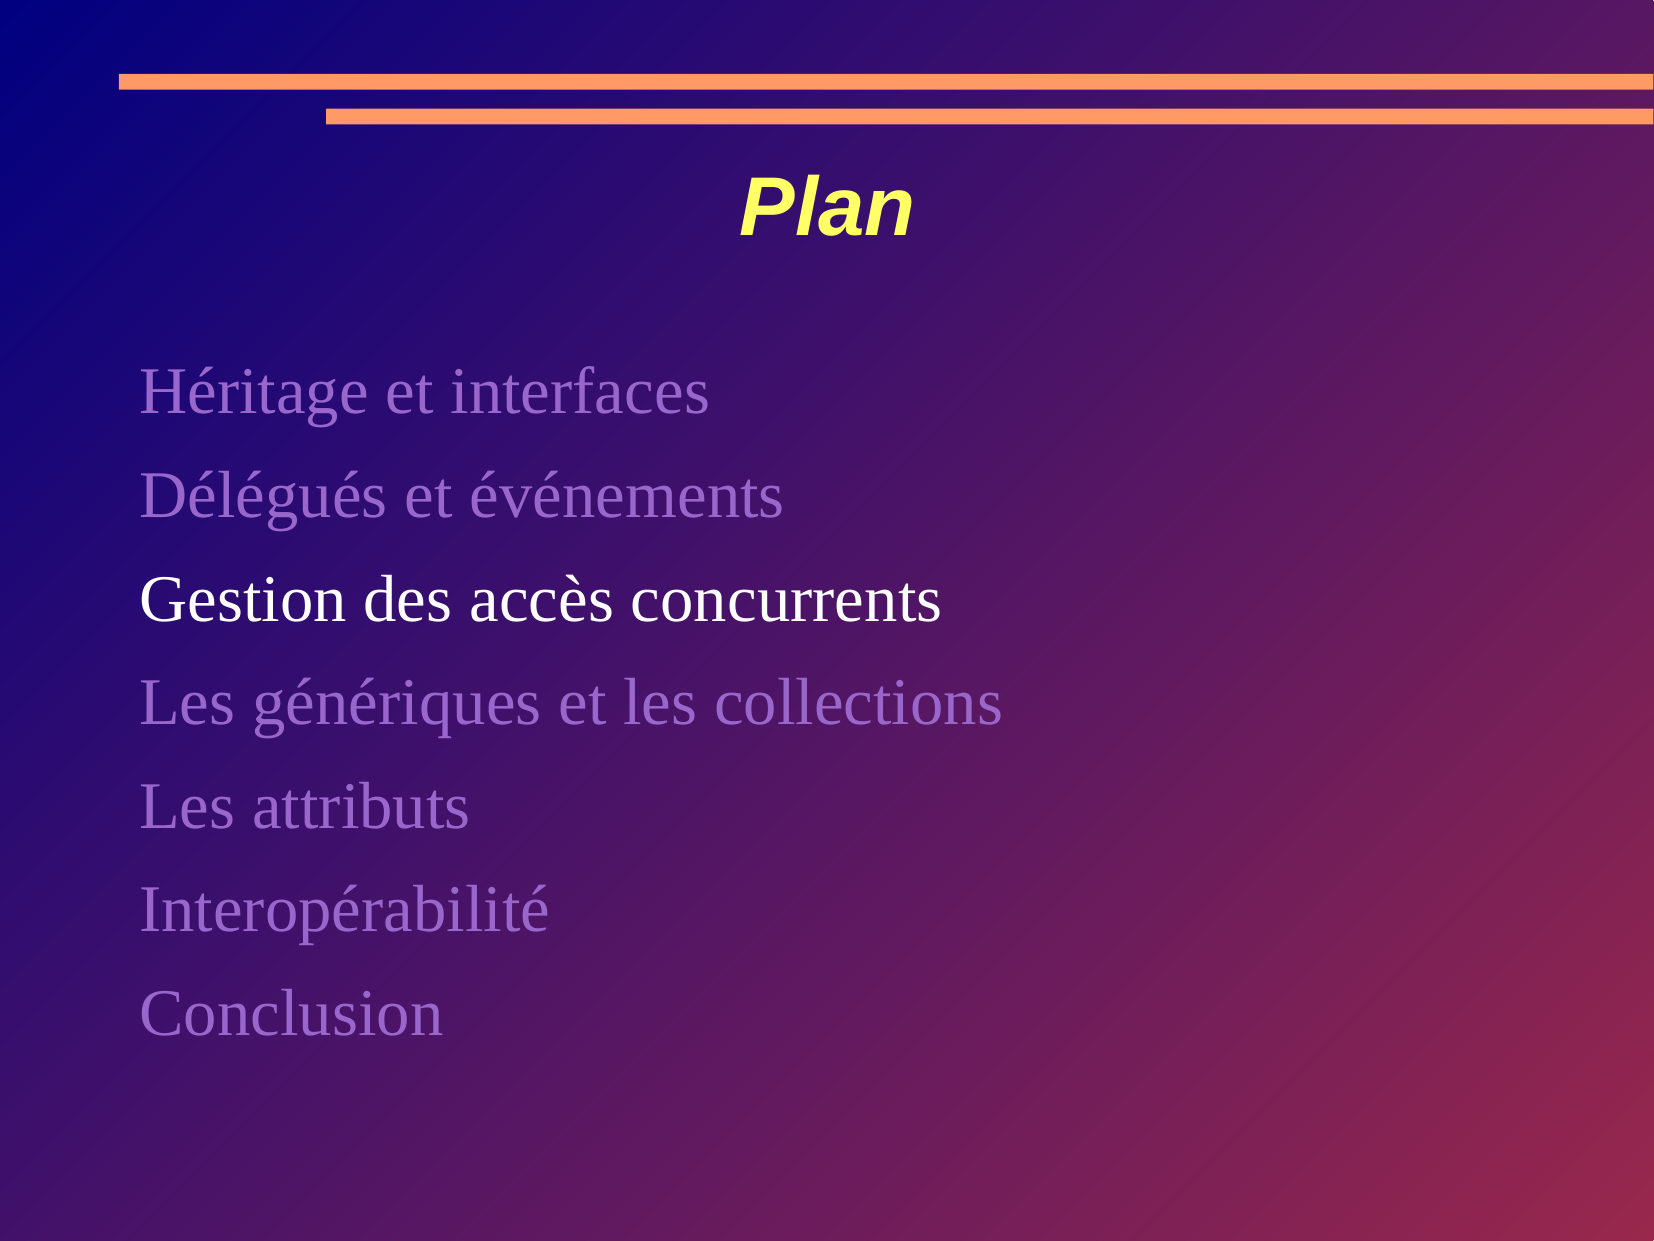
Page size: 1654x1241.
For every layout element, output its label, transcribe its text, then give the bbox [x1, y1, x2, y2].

list Héritage et interfaces Délégués et événements Gestion des accès concurrents Les génériques et les collections Les attributs Interopérabilité Conclusion [121, 354, 1534, 1051]
title Plan [121, 102, 1534, 311]
